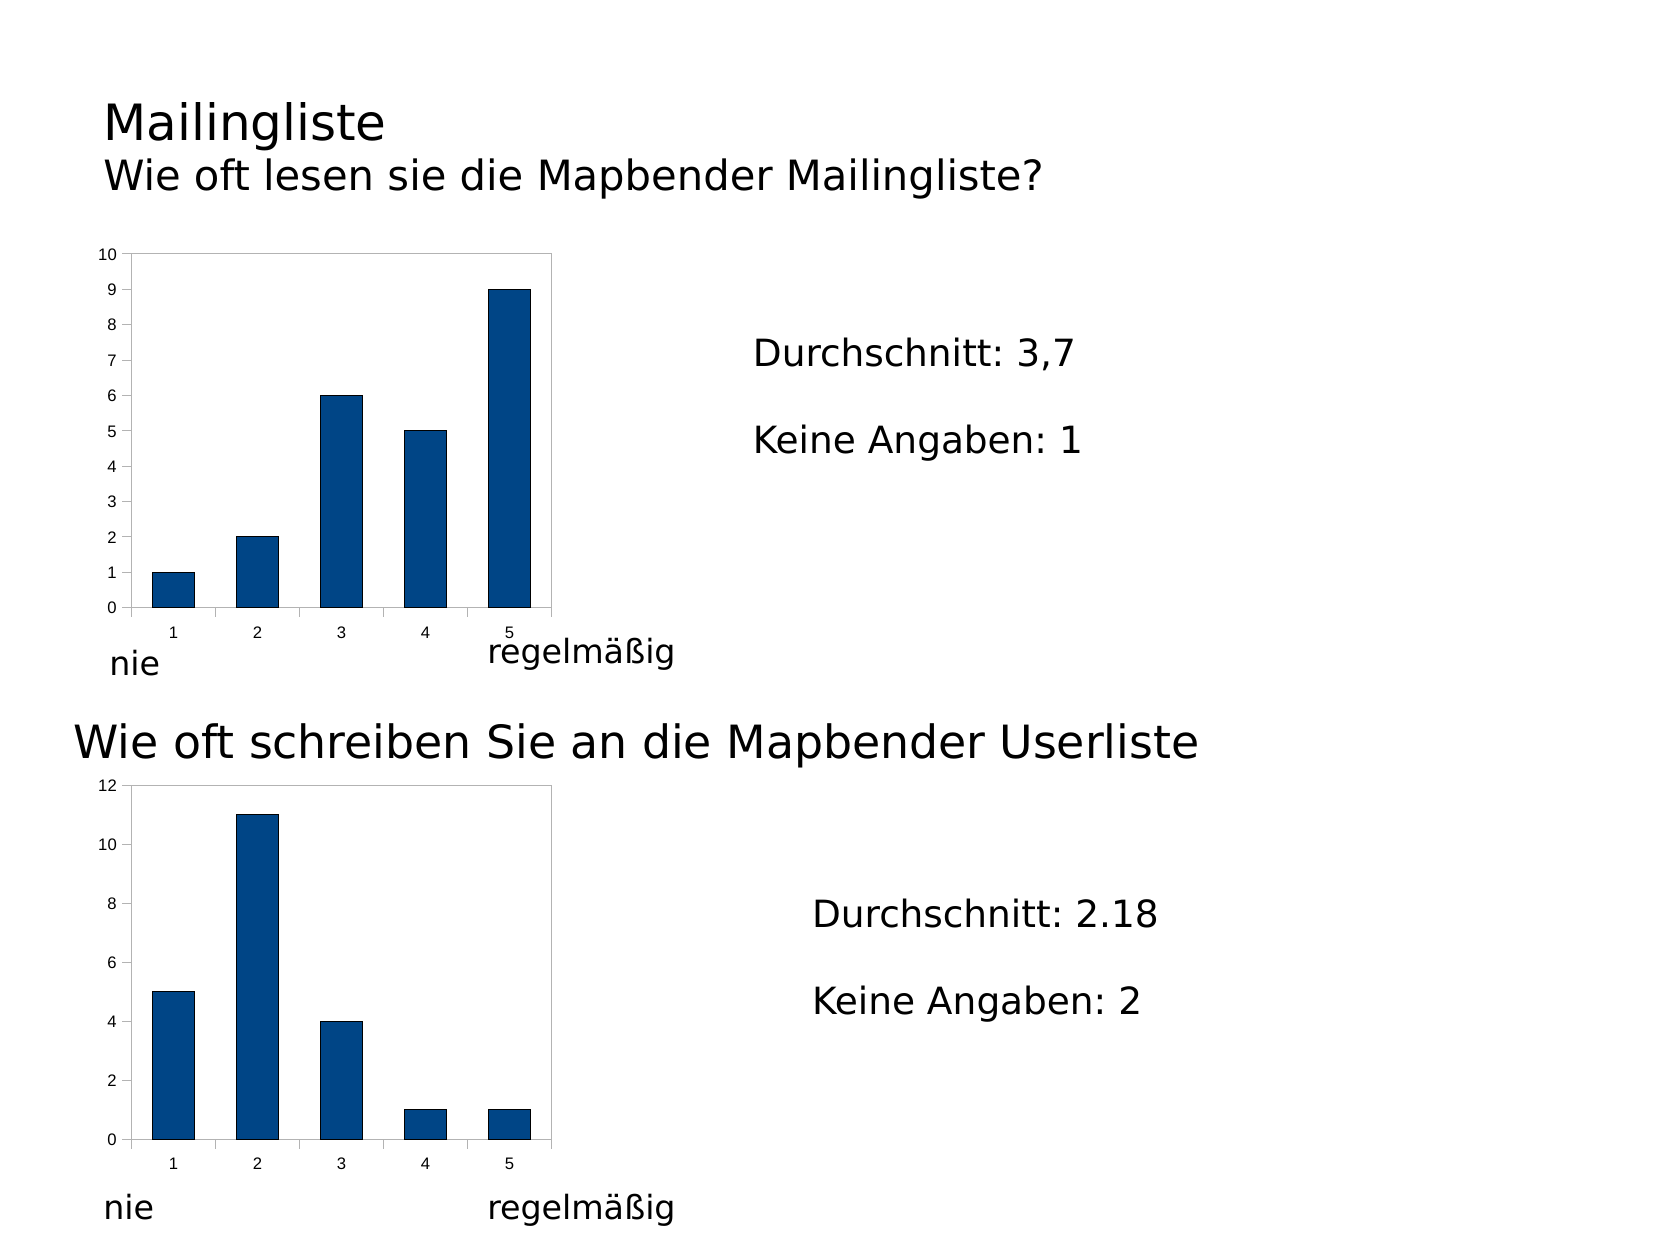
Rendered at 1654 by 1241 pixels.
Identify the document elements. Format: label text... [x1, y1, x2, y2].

text_box regelmäßig [472, 1181, 709, 1241]
text_box Mailingliste Wie oft lesen sie die Mapbender Mailingliste? [88, 86, 1241, 208]
text_box Durchschnitt: 3,7 Keine Angaben: 1 [738, 324, 1359, 471]
text_box nie [88, 1181, 237, 1235]
chart [88, 236, 561, 650]
text_box regelmäßig [472, 625, 709, 680]
text_box Durchschnitt: 2.18 Keine Angaben: 2 [797, 885, 1270, 1032]
text_box nie [94, 637, 184, 691]
chart [88, 767, 561, 1182]
text_box Wie oft schreiben Sie an die Mapbender Userliste [59, 708, 1329, 777]
